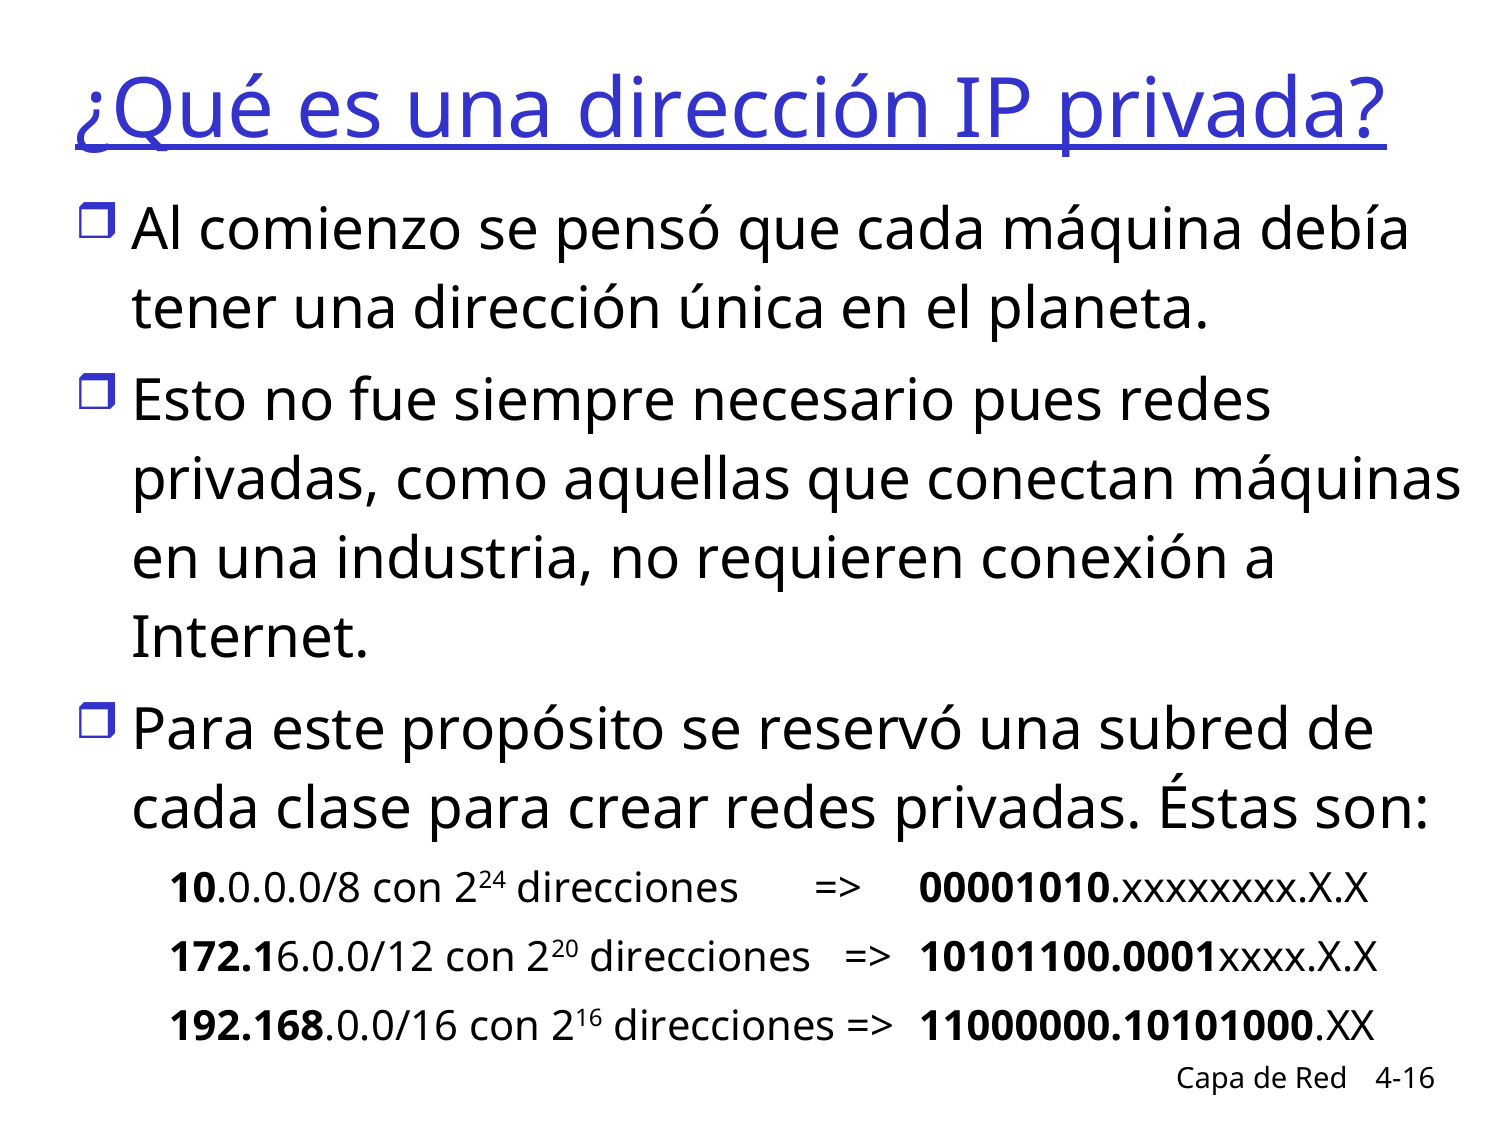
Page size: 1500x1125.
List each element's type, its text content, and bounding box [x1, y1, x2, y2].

title ¿Qué es una dirección IP privada? [75, 30, 1463, 181]
list Al comienzo se pensó que cada máquina debía tener una dirección única en el planeta. Esto no fue siempre necesario pues redes privadas, como aquellas que conectan máquinas en una industria, no requieren conexión a Internet. Para este propósito se reservó una subred de cada clase para crear redes privadas. Éstas son: 10.0.0.0/8 con 224 direcciones => 00001010.xxxxxxxx.X.X 172.16.0.0/12 con 220 direcciones => 10101100.0001xxxx.X.X 192.168.0.0/16 con 216 direcciones => 11000000.10101000.XX [75, 187, 1463, 941]
